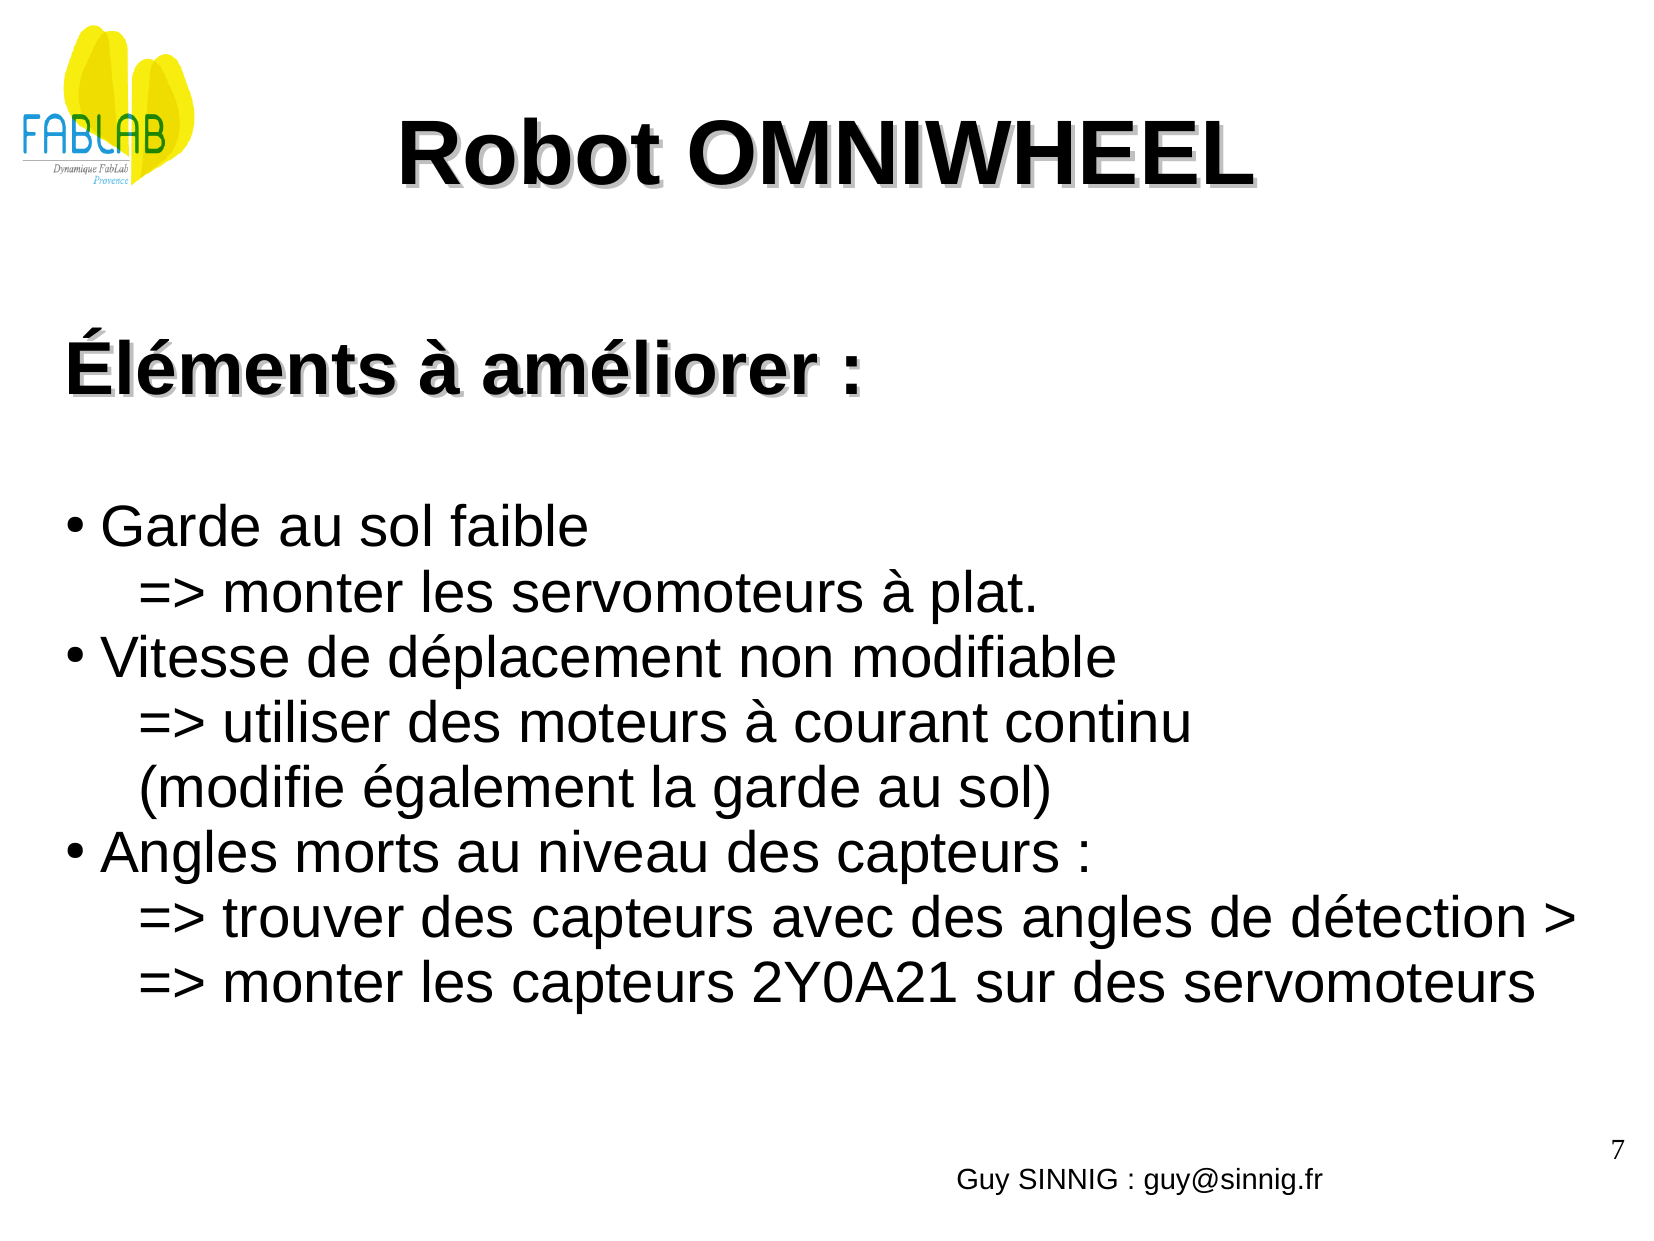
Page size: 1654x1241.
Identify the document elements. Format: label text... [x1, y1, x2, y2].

picture [0, 11, 217, 201]
title Robot OMNIWHEEL [82, 49, 1571, 257]
text_box Éléments à améliorer : Garde au sol faible => monter les servomoteurs à plat. Vitesse de déplacement non modifiable => utiliser des moteurs à courant continu (modifie également la garde au sol) Angles morts au niveau des capteurs : => trouver des capteurs avec des angles de détection > => monter les capteurs 2Y0A21 sur des servomoteurs [50, 318, 1595, 1105]
